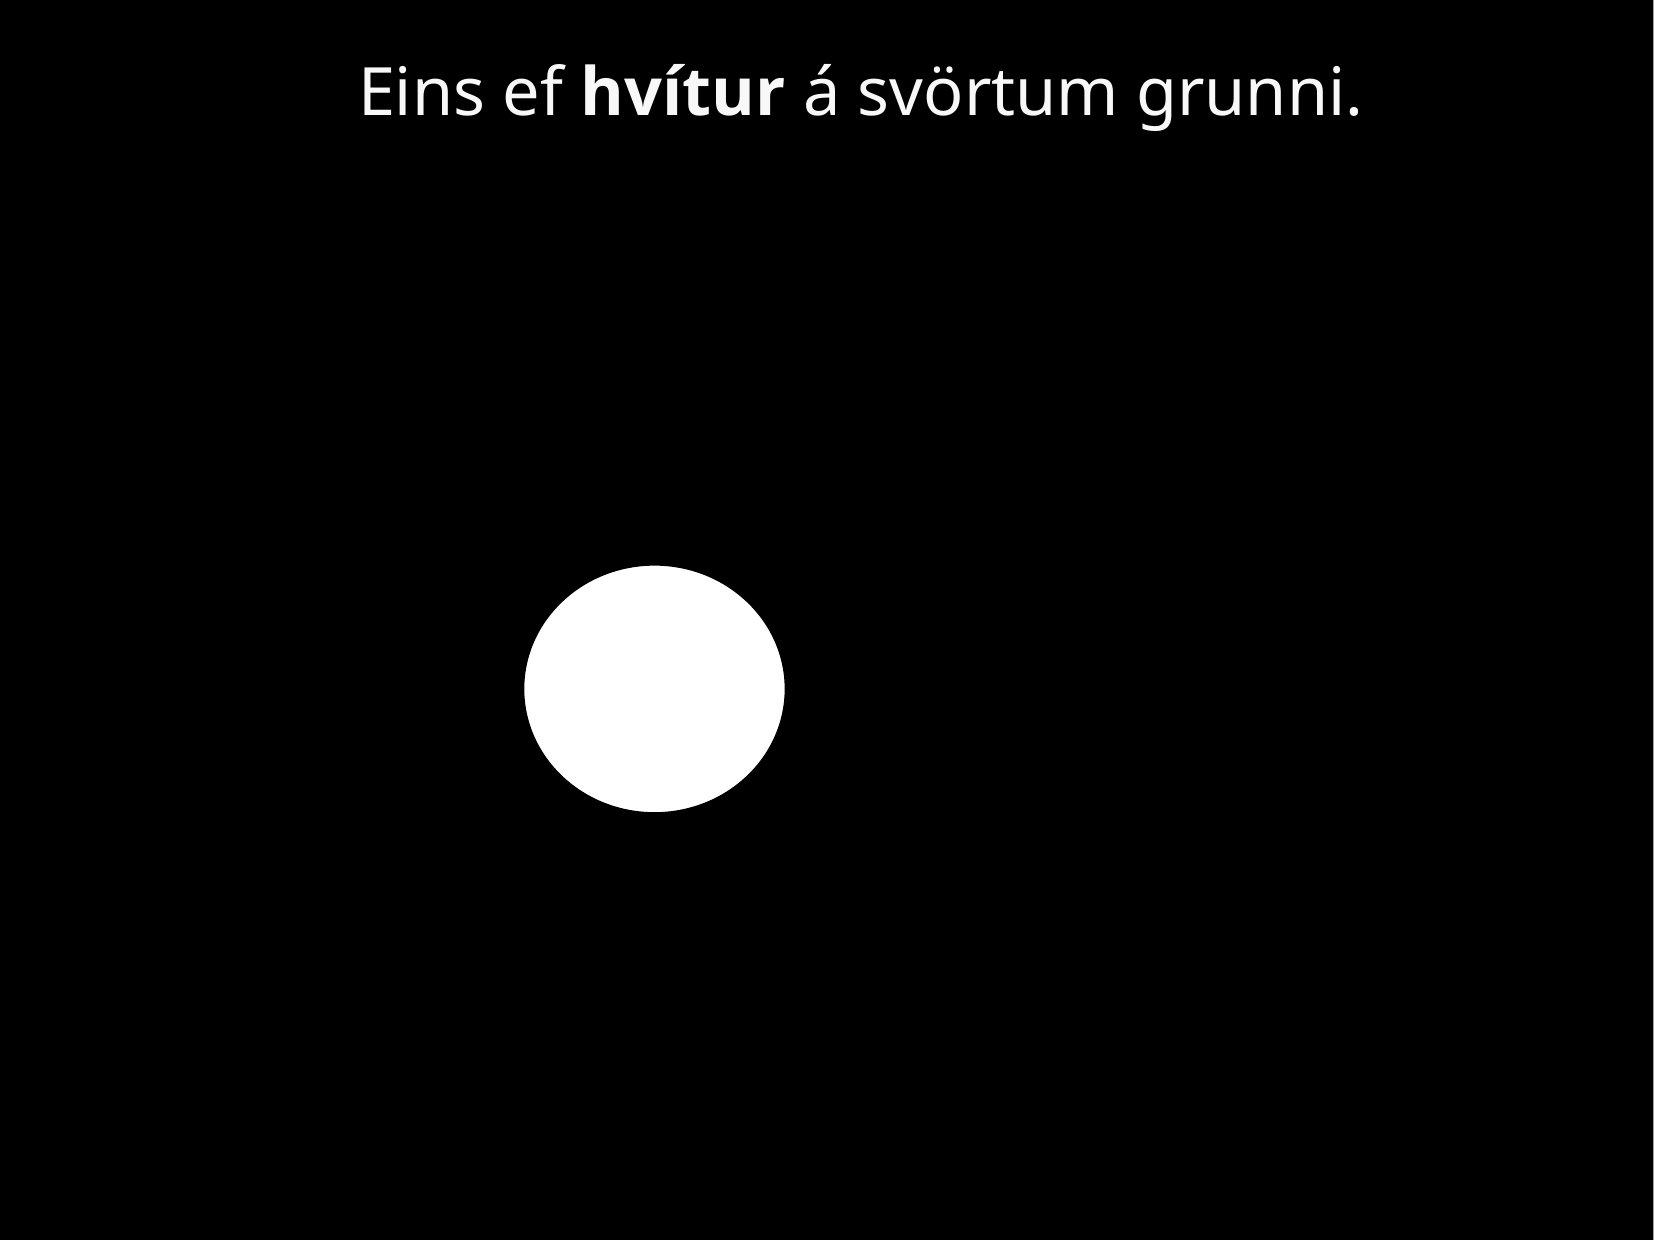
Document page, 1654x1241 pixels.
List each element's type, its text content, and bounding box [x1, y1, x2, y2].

text_box [523, 564, 786, 813]
text_box Eins ef hvítur á svörtum grunni. [192, 41, 1530, 259]
